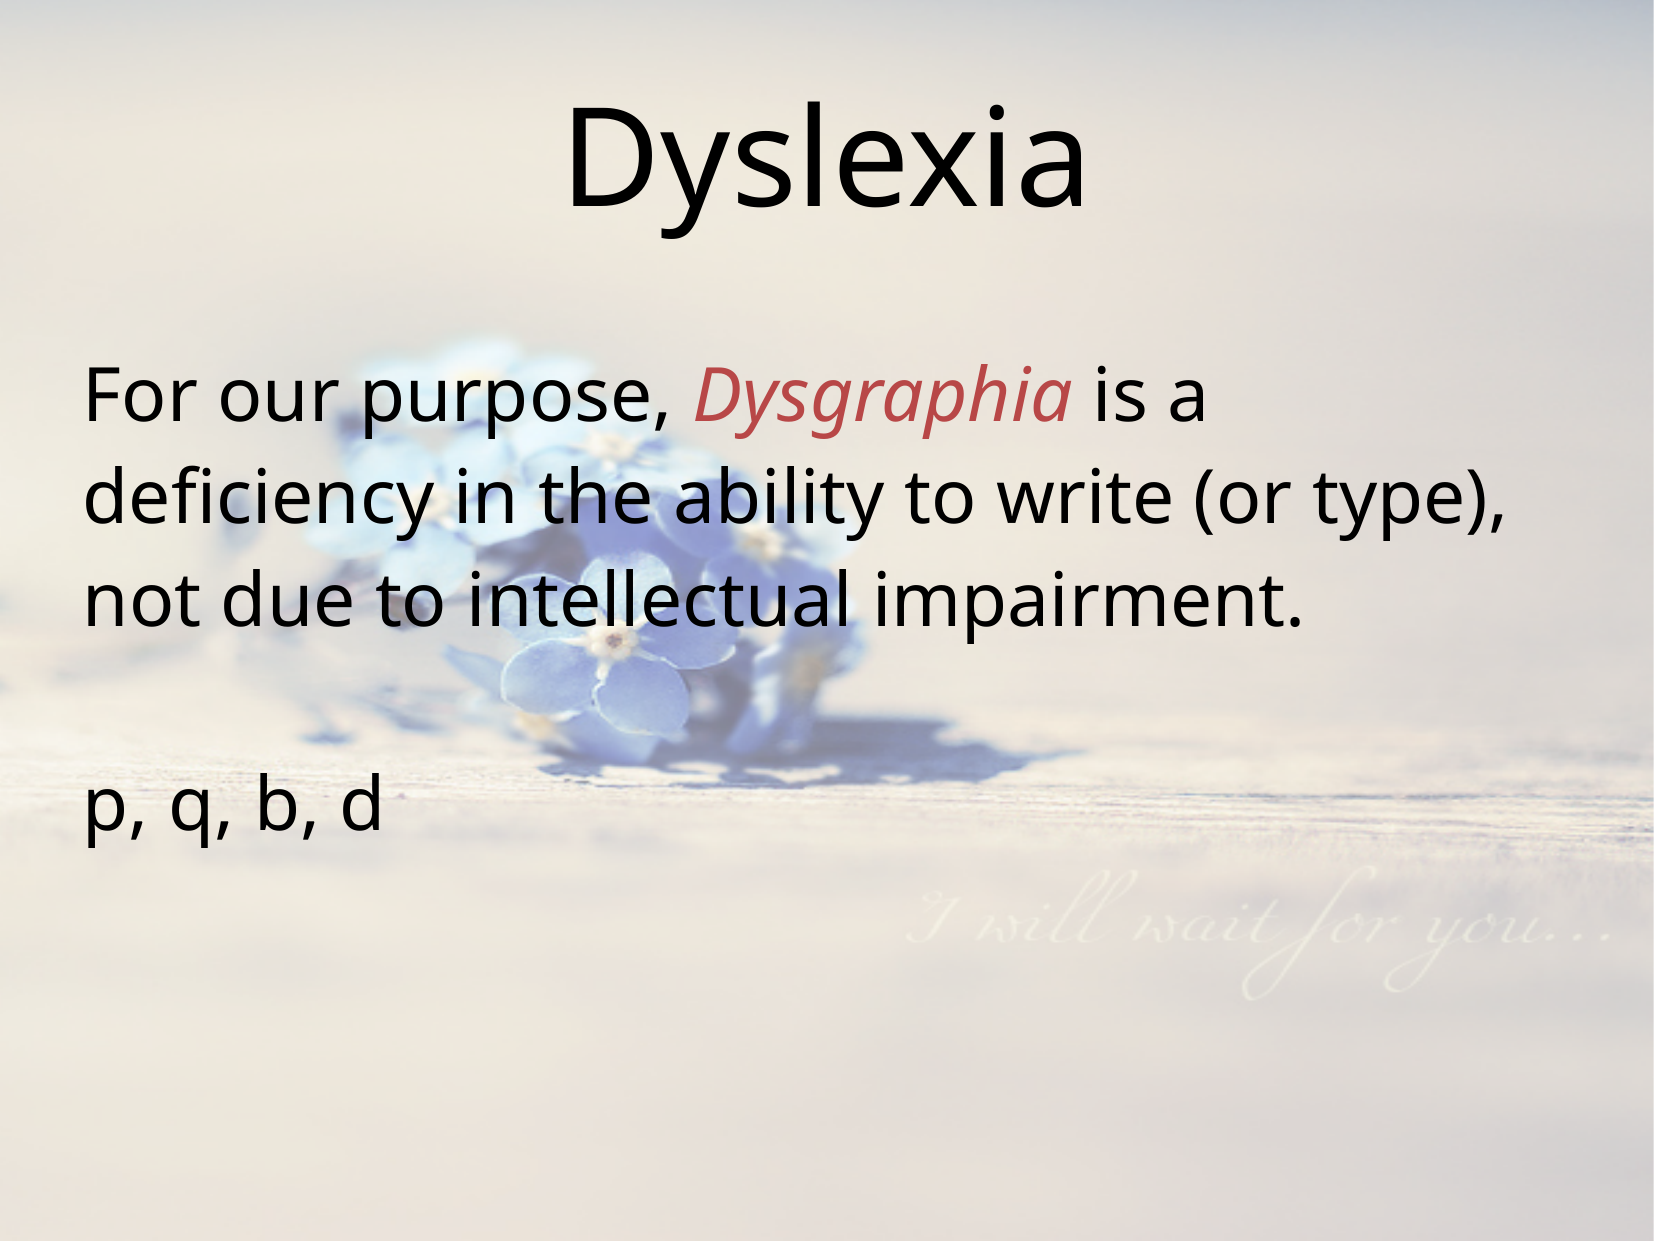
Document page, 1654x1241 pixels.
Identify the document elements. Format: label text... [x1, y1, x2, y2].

title Dyslexia [82, 49, 1571, 257]
picture [0, 0, 1654, 1241]
subtitle For our purpose, Dysgraphia is a deficiency in the ability to write (or type), not due to intellectual impairment. p, q, b, d [82, 297, 1571, 1102]
